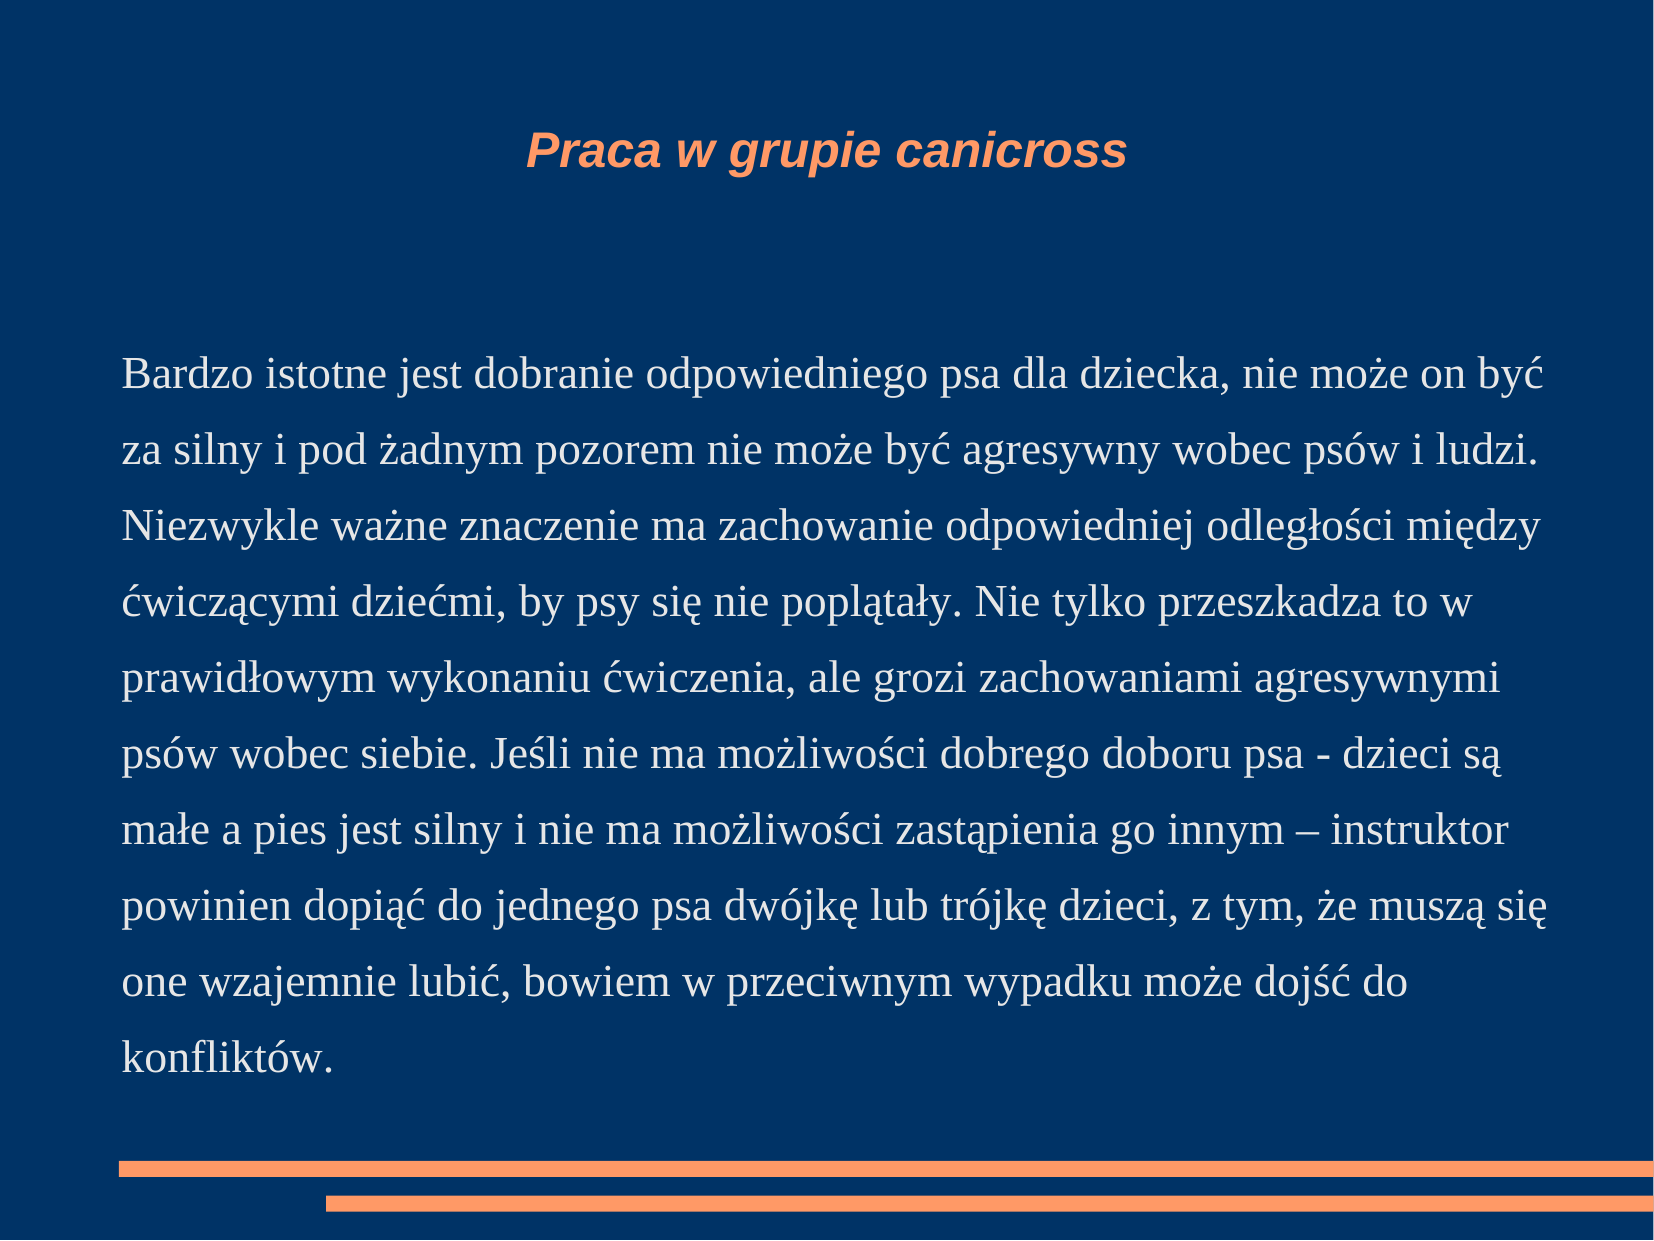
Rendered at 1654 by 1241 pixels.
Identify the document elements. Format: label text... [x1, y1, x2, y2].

list Bardzo istotne jest dobranie odpowiedniego psa dla dziecka, nie może on być za silny i pod żadnym pozorem nie może być agresywny wobec psów i ludzi. Niezwykle ważne znaczenie ma zachowanie odpowiedniej odległości między ćwiczącymi dziećmi, by psy się nie poplątały. Nie tylko przeszkadza to w prawidłowym wykonaniu ćwiczenia, ale grozi zachowaniami agresywnymi psów wobec siebie. Jeśli nie ma możliwości dobrego doboru psa - dzieci są małe a pies jest silny i nie ma możliwości zastąpienia go innym – instruktor powinien dopiąć do jednego psa dwójkę lub trójkę dzieci, z tym, że muszą się one wzajemnie lubić, bowiem w przeciwnym wypadku może dojść do konfliktów. [121, 322, 1561, 1132]
title Praca w grupie canicross [121, 46, 1534, 254]
